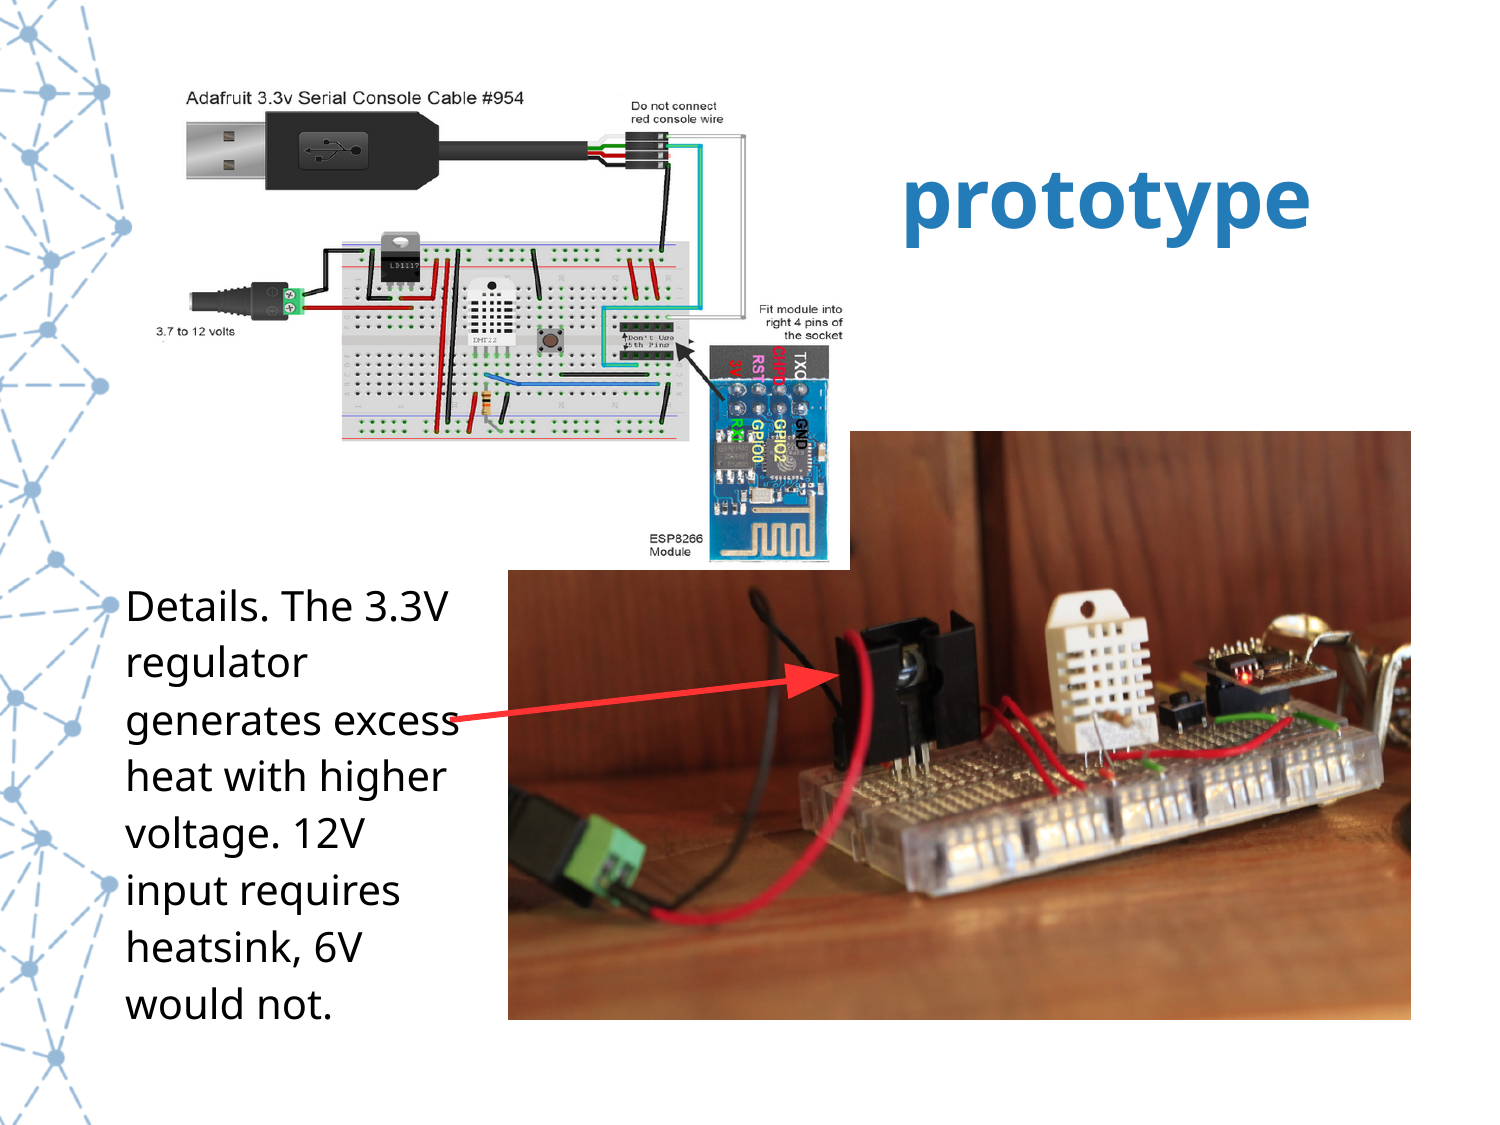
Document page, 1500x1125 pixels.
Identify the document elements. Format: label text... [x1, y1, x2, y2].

text_box Details. The 3.3V regulator generates excess heat with higher voltage. 12V input requires heatsink, 6V would not. [75, 568, 481, 1021]
title prototype [885, 137, 1441, 255]
picture [0, 0, 133, 1125]
picture [150, 81, 1411, 1021]
